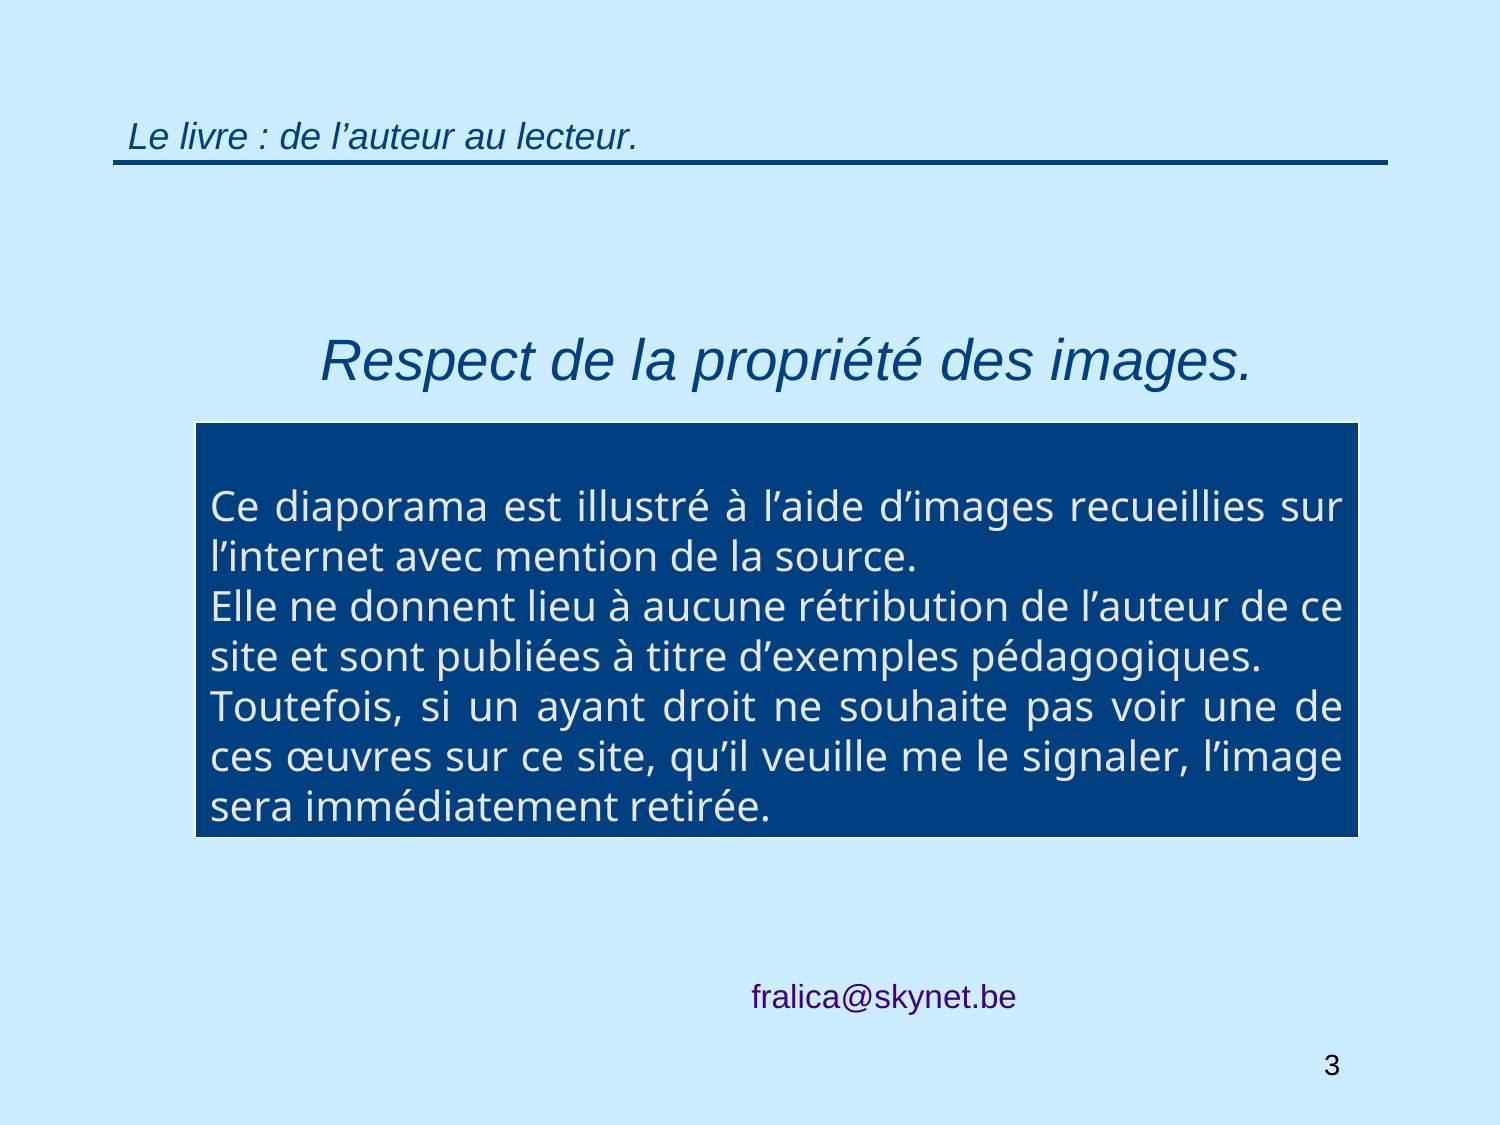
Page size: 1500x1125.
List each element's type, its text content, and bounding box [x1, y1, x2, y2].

text_box Respect de la propriété des images. [305, 314, 1271, 401]
text_box Ce diaporama est illustré à l’aide d’images recueillies sur l’internet avec mention de la source. Elle ne donnent lieu à aucune rétribution de l’auteur de ce site et sont publiées à titre d’exemples pédagogiques. Toutefois, si un ayant droit ne souhaite pas voir une de ces œuvres sur ce site, qu’il veuille me le signaler, l’image sera immédiatement retirée. [195, 421, 1359, 838]
text_box fralica@skynet.be [542, 967, 1227, 1023]
